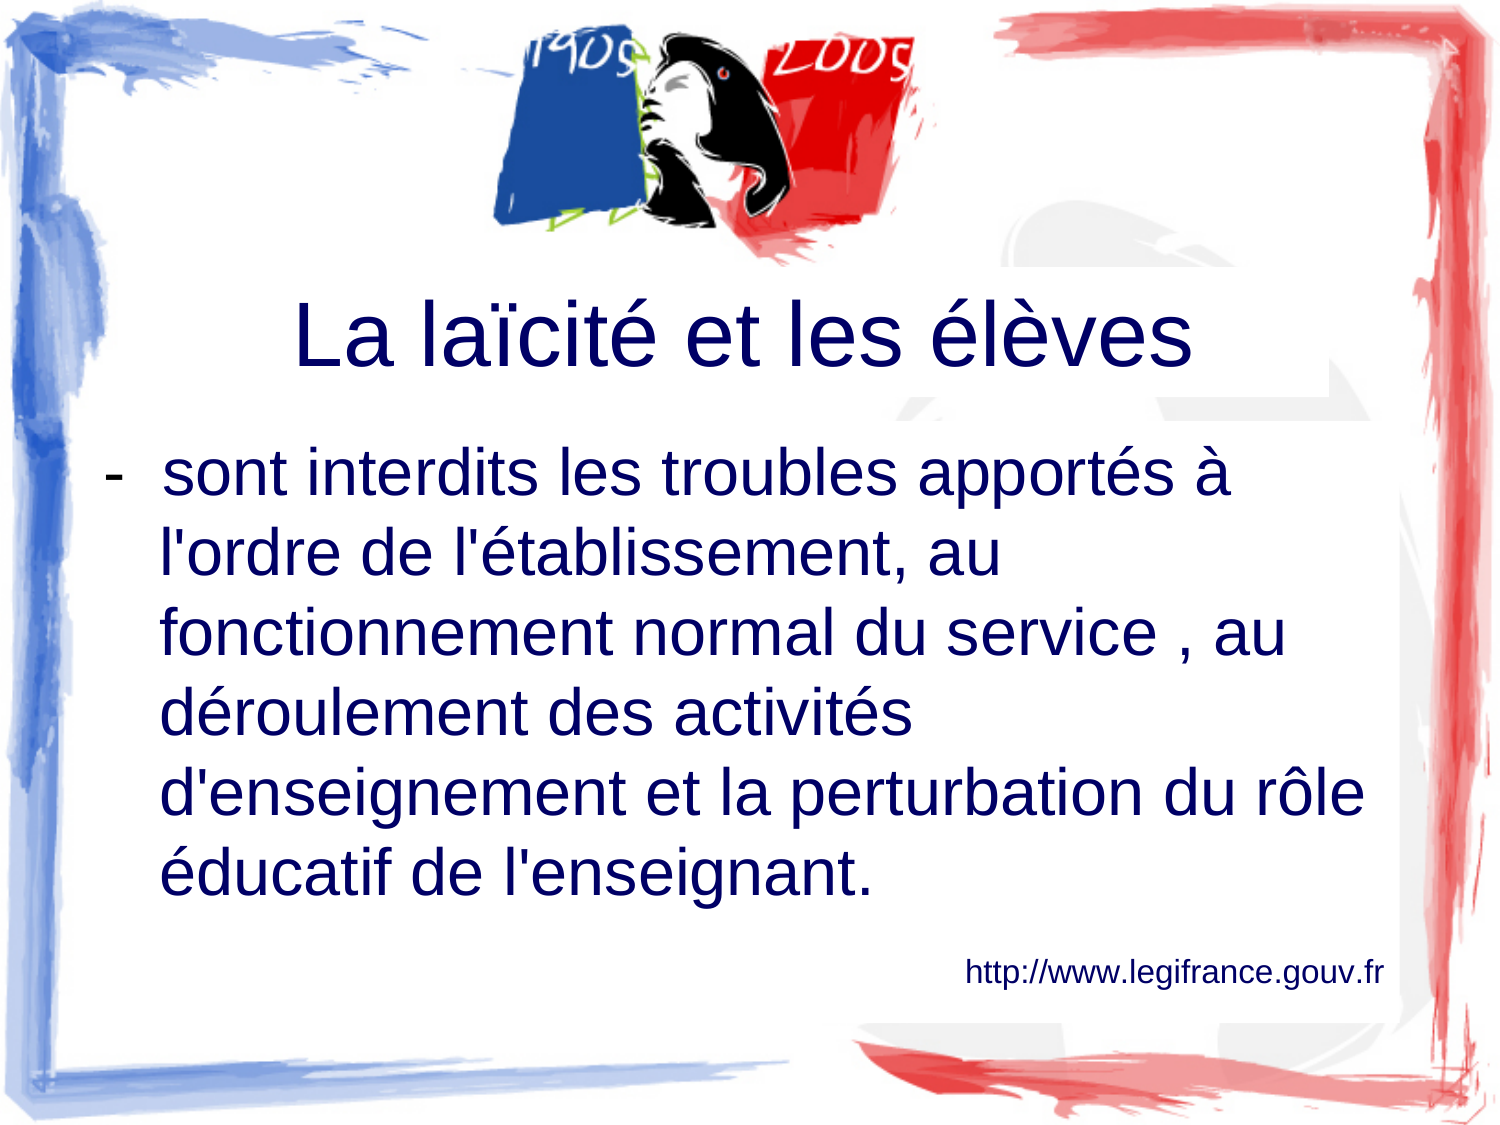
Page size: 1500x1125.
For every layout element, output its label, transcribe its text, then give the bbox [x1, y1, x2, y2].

list - sont interdits les troubles apportés à l'ordre de l'établissement, au fonctionnement normal du service , au déroulement des activités d'enseignement et la perturbation du rôle éducatif de l'enseignant. http://www.legifrance.gouv.fr [88, 420, 1400, 1024]
title La laïcité et les élèves [159, 267, 1329, 398]
picture [0, 0, 1500, 1125]
